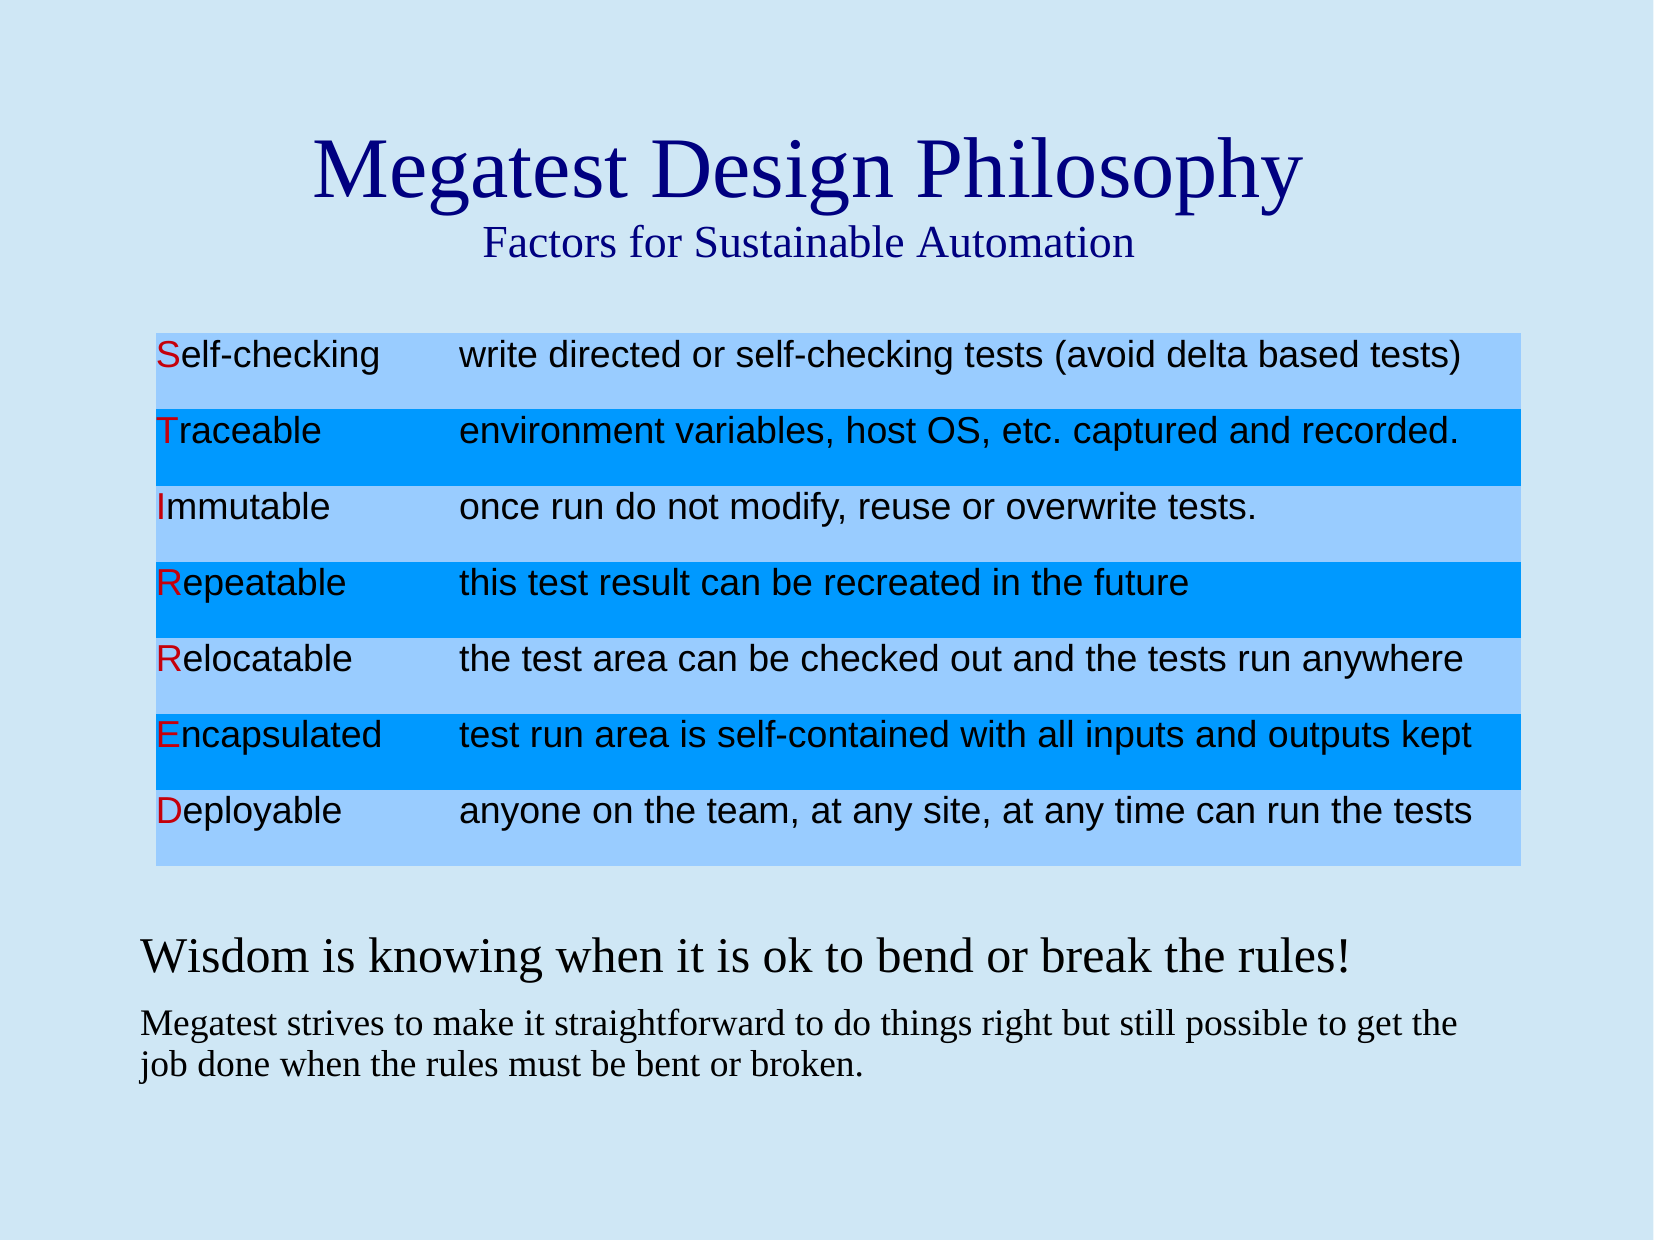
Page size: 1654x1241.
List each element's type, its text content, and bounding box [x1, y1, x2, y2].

table_cell Traceable [156, 409, 459, 486]
table_cell once run do not modify, reuse or overwrite tests. [459, 486, 1521, 562]
table_cell Deployable [156, 790, 459, 866]
table_cell test run area is self-contained with all inputs and outputs kept [459, 714, 1521, 790]
table_cell Relocatable [156, 638, 459, 714]
table_cell environment variables, host OS, etc. captured and recorded. [459, 409, 1521, 486]
table_cell Immutable [156, 486, 459, 562]
table_cell anyone on the team, at any site, at any time can run the tests [459, 790, 1521, 866]
table_header write directed or self-checking tests (avoid delta based tests) [459, 333, 1521, 409]
title Megatest Design Philosophy Factors for Sustainable Automation [82, 90, 1536, 298]
list Wisdom is knowing when it is ok to bend or break the rules! Megatest strives to make it straightforward to do things right but still possible to get the job done when the rules must be bent or broken. [140, 928, 1499, 1085]
table_cell this test result can be recreated in the future [459, 562, 1521, 638]
table_cell Repeatable [156, 562, 459, 638]
table_cell the test area can be checked out and the tests run anywhere [459, 638, 1521, 714]
table_header Self-checking [156, 333, 459, 409]
table_cell Encapsulated [156, 714, 459, 790]
